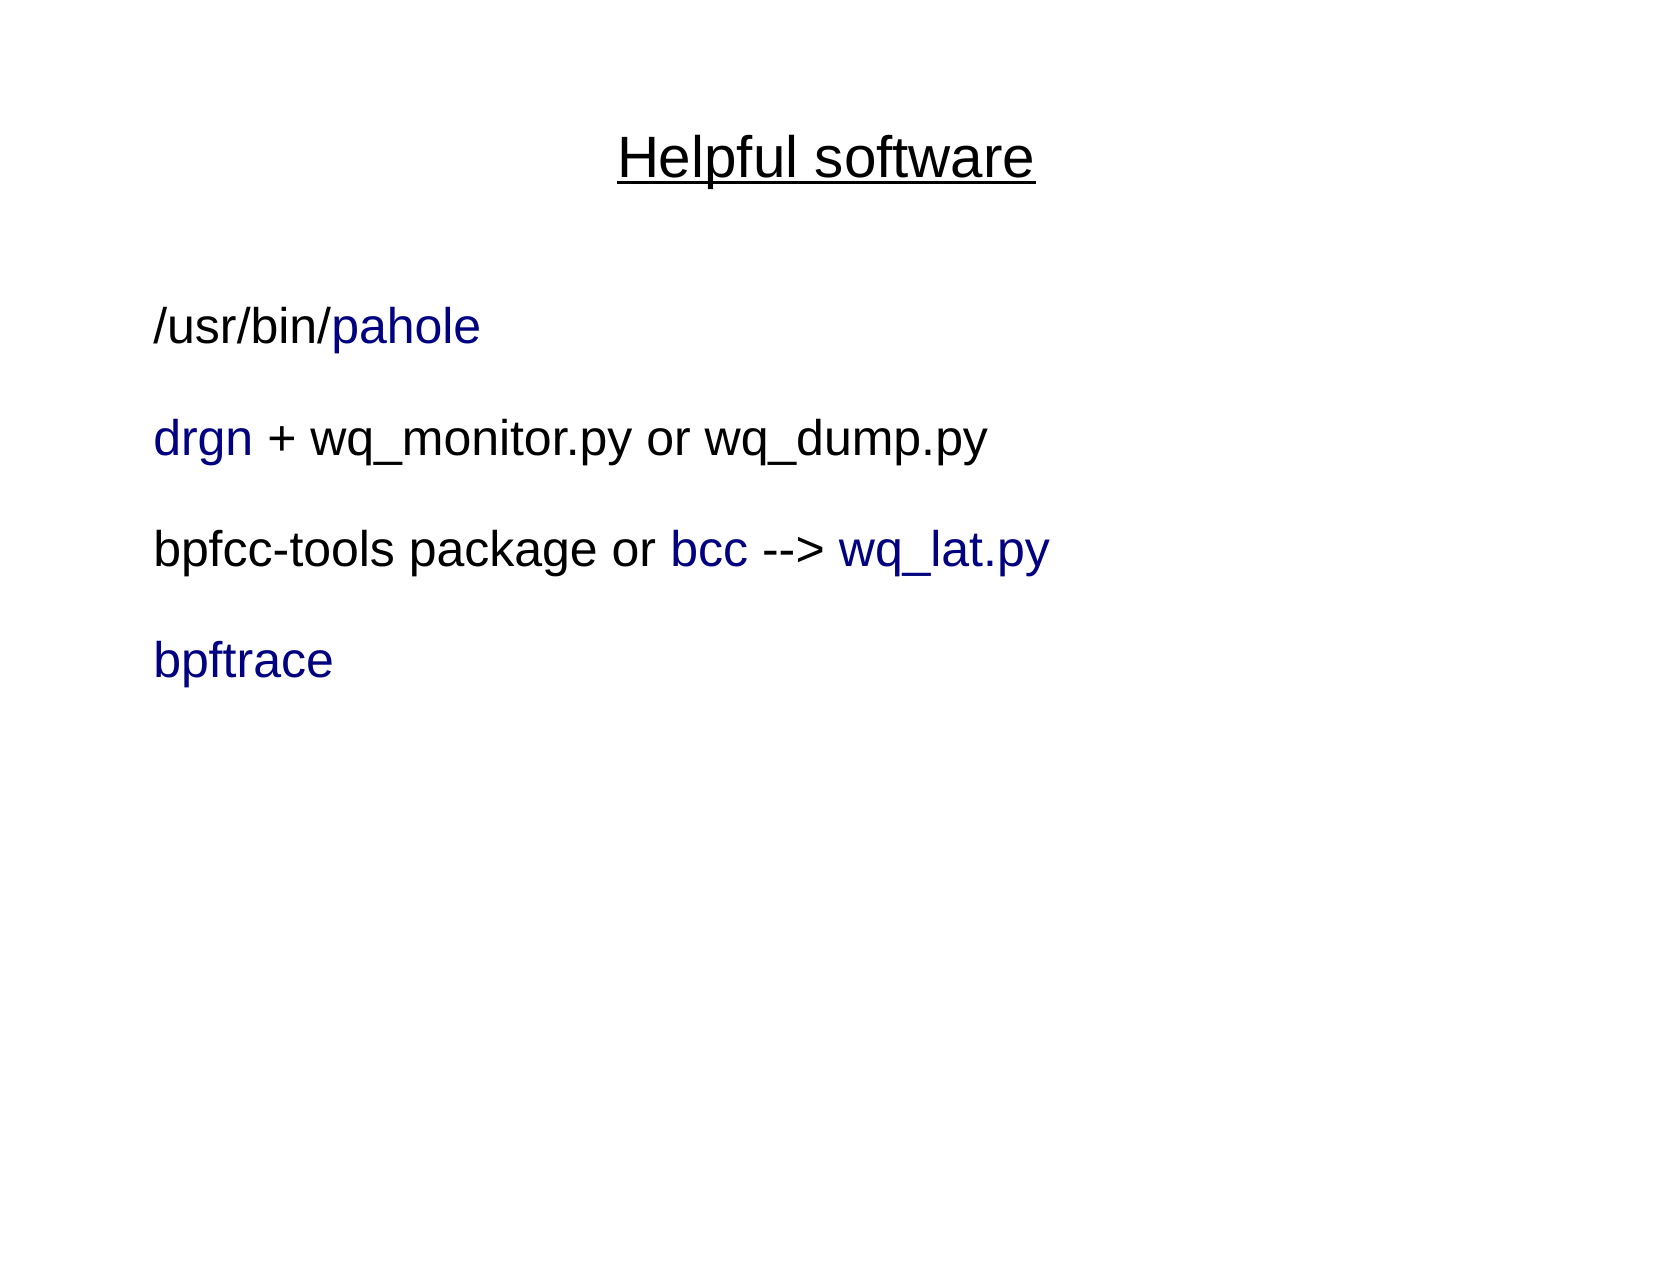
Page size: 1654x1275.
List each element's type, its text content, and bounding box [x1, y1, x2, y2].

list /usr/bin/pahole drgn + wq_monitor.py or wq_dump.py bpfcc-tools package or bcc --> wq_lat.py bpftrace [82, 298, 1571, 1038]
title Helpful software [82, 50, 1571, 264]
